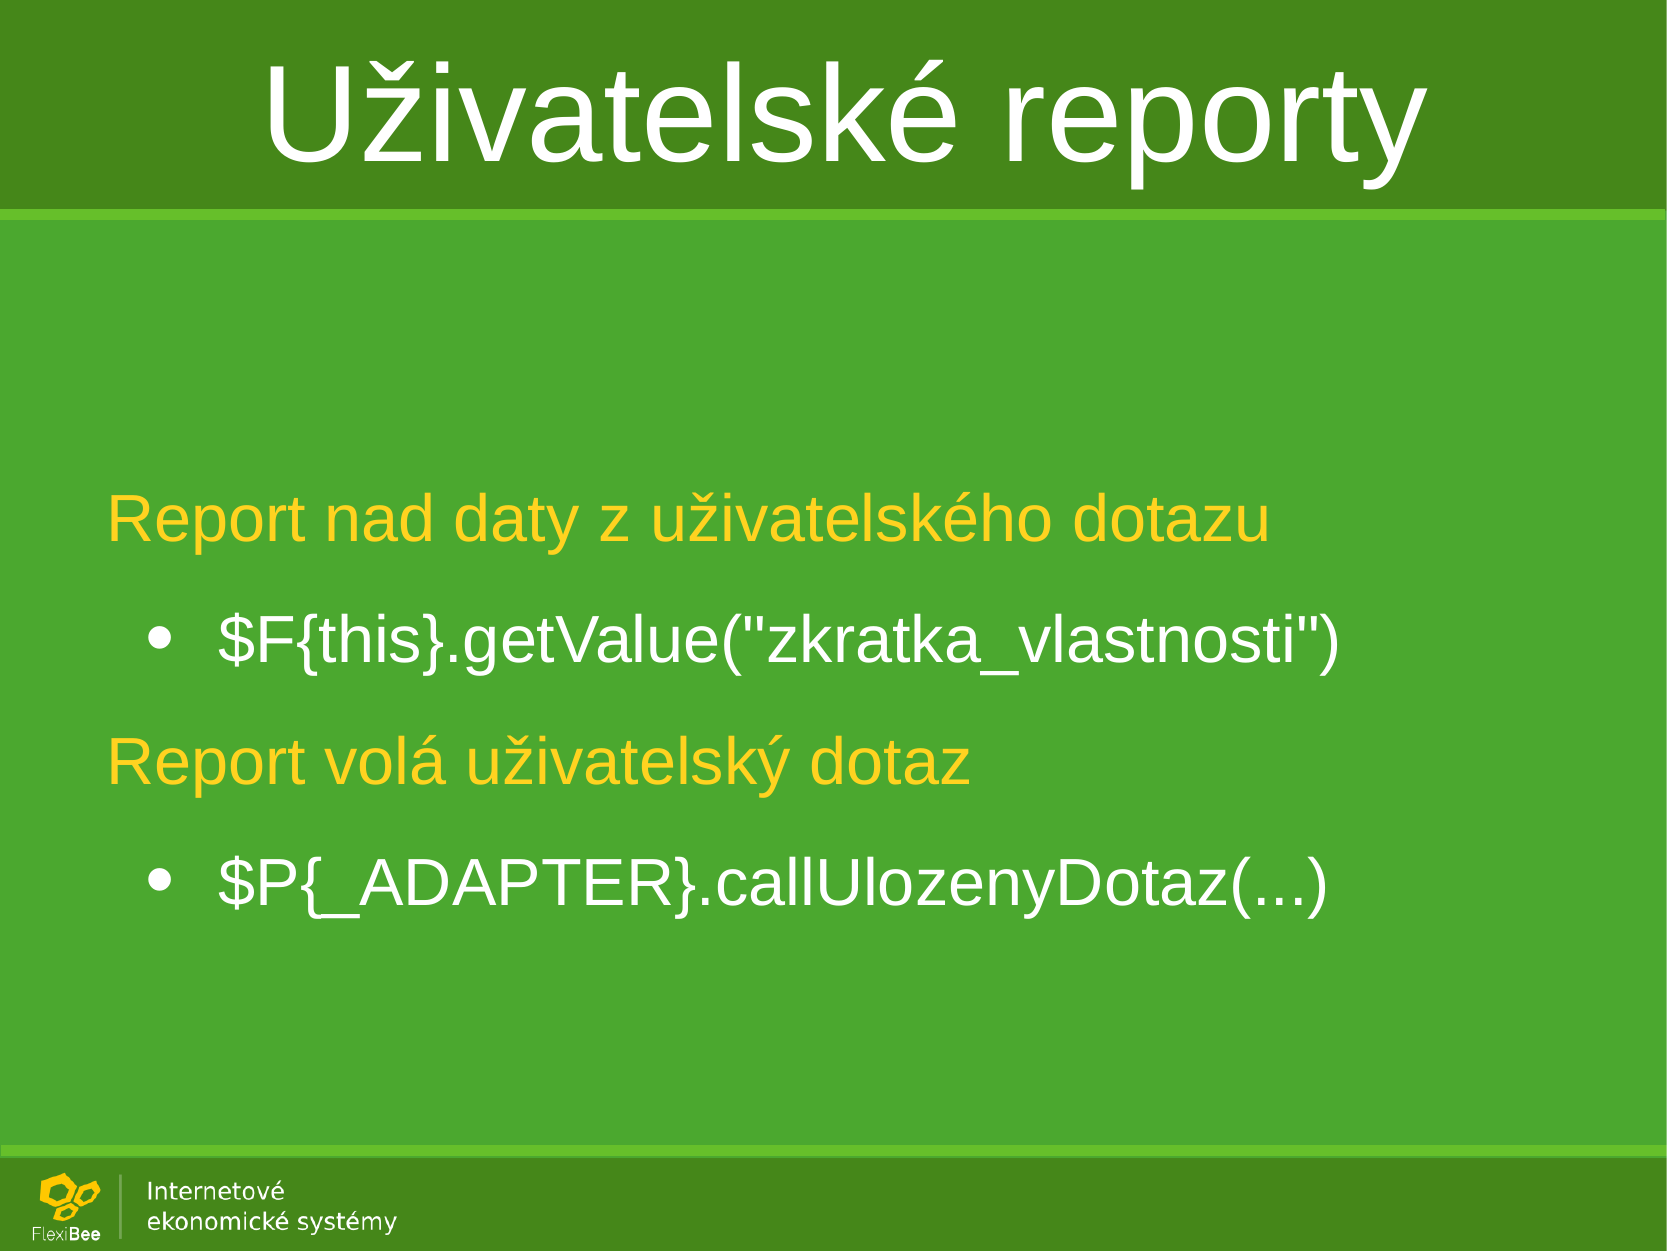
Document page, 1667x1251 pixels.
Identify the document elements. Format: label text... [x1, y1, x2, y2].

picture [0, 0, 1667, 1251]
title Uživatelské reporty [118, 0, 1571, 361]
list Report nad daty z uživatelského dotazu $F{this}.getValue("zkratka_vlastnosti") Report volá uživatelský dotaz $P{_ADAPTER}.callUlozenyDotaz(...) [106, 295, 1560, 1099]
